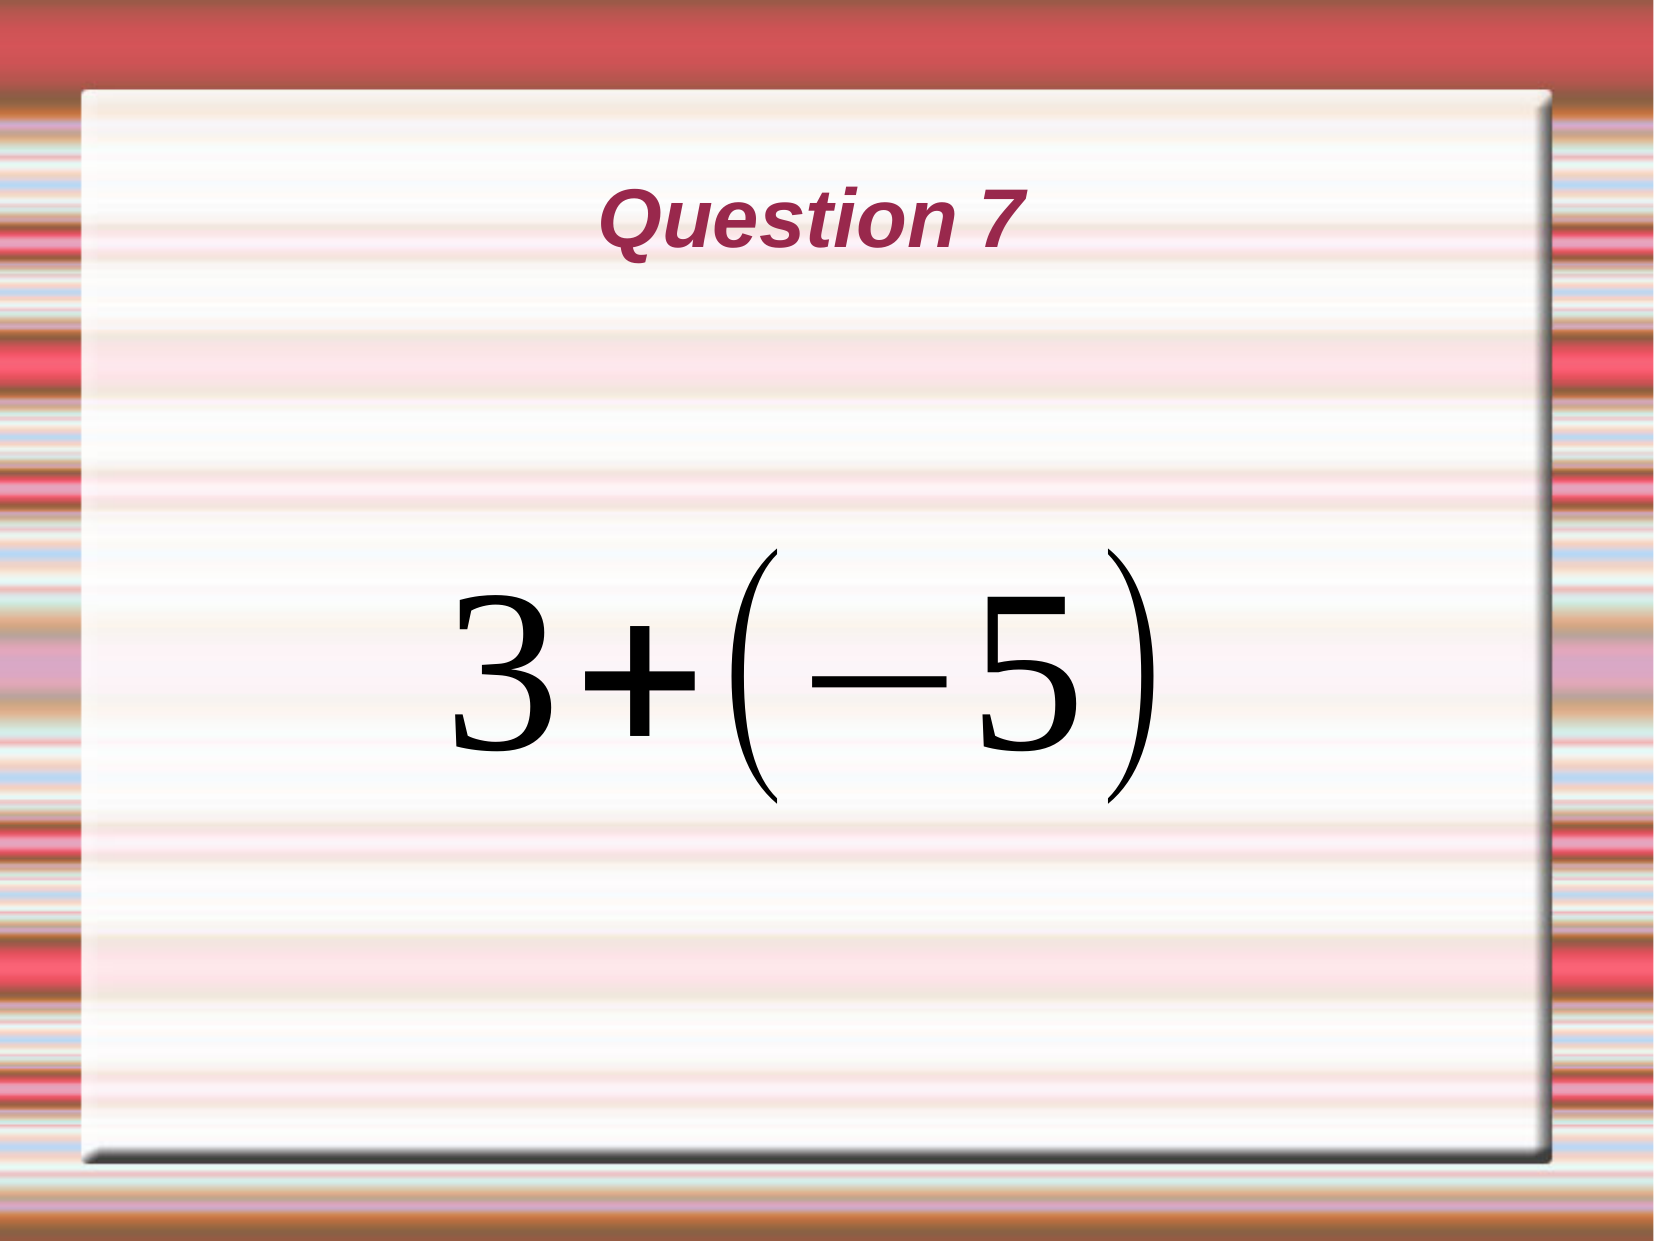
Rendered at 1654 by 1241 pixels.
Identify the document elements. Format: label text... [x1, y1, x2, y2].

title Question 7 [88, 114, 1534, 322]
picture [0, 0, 1654, 1241]
chart [437, 536, 1180, 815]
